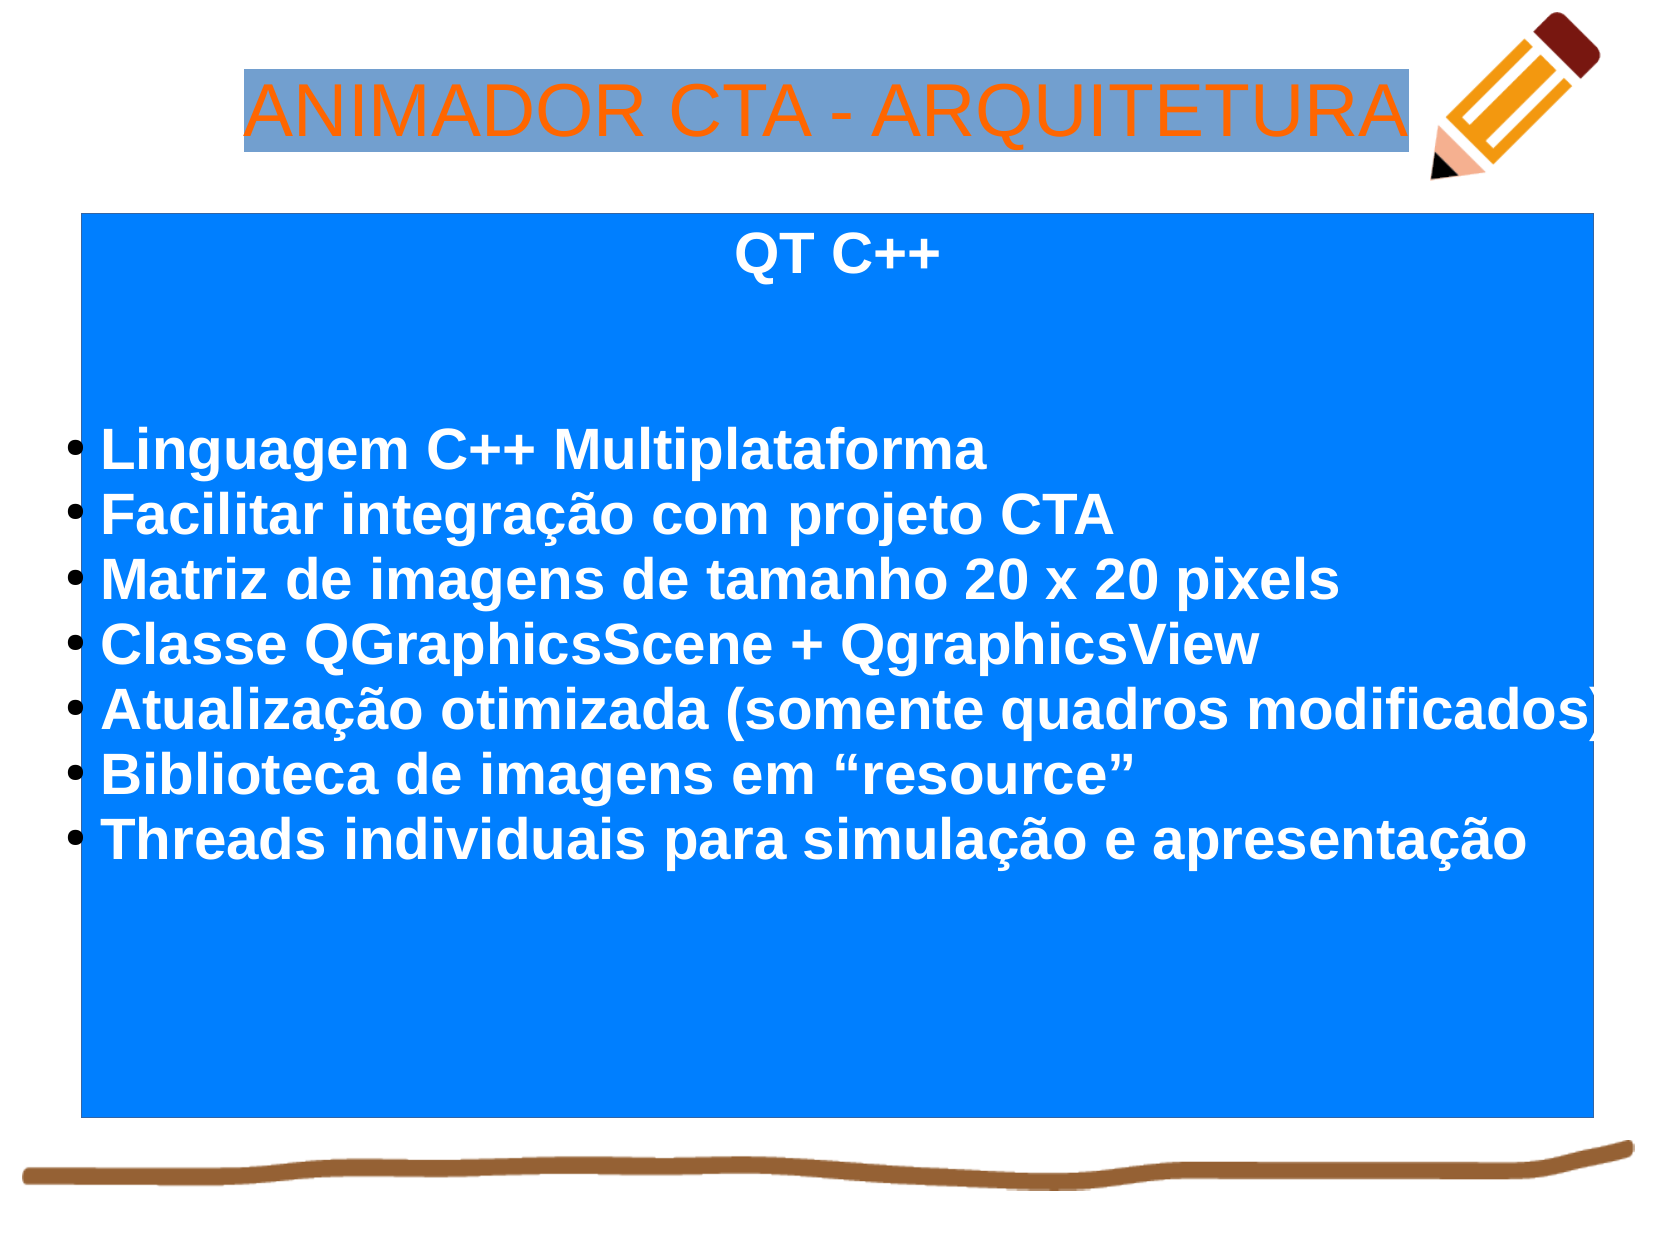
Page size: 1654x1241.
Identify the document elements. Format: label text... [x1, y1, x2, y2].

picture [1430, 12, 1601, 181]
picture [22, 1140, 1635, 1191]
title ANIMADOR CTA - ARQUITETURA [82, 49, 1571, 172]
text_box QT C++ Linguagem C++ Multiplataforma Facilitar integração com projeto CTA Matriz de imagens de tamanho 20 x 20 pixels Classe QGraphicsScene + QgraphicsView Atualização otimizada (somente quadros modificados) Biblioteca de imagens em “resource” Threads individuais para simulação e apresentação [81, 213, 1594, 1118]
